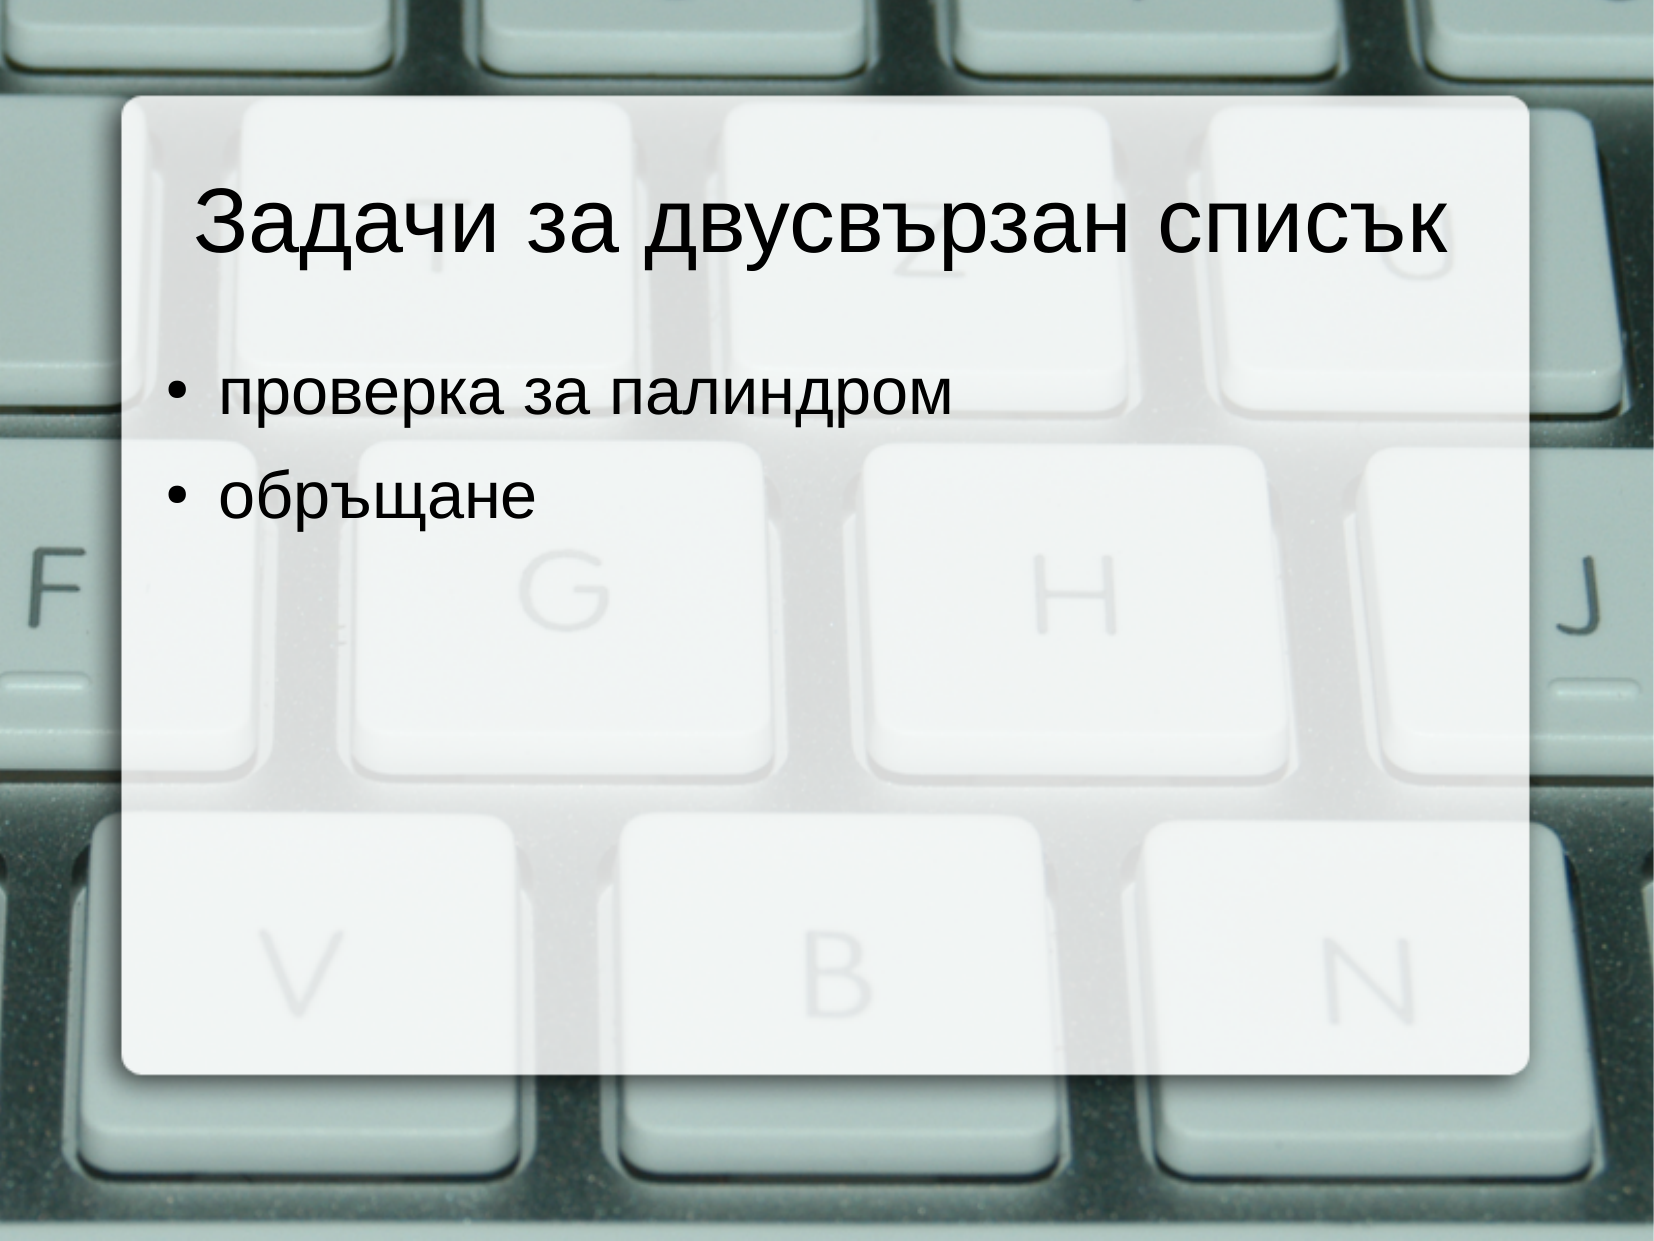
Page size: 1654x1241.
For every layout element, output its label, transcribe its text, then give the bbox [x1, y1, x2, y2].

title Задачи за двусвързан списък [135, 117, 1506, 325]
picture [0, 0, 1654, 1241]
list проверка за палиндром обръщане [147, 354, 1506, 1074]
